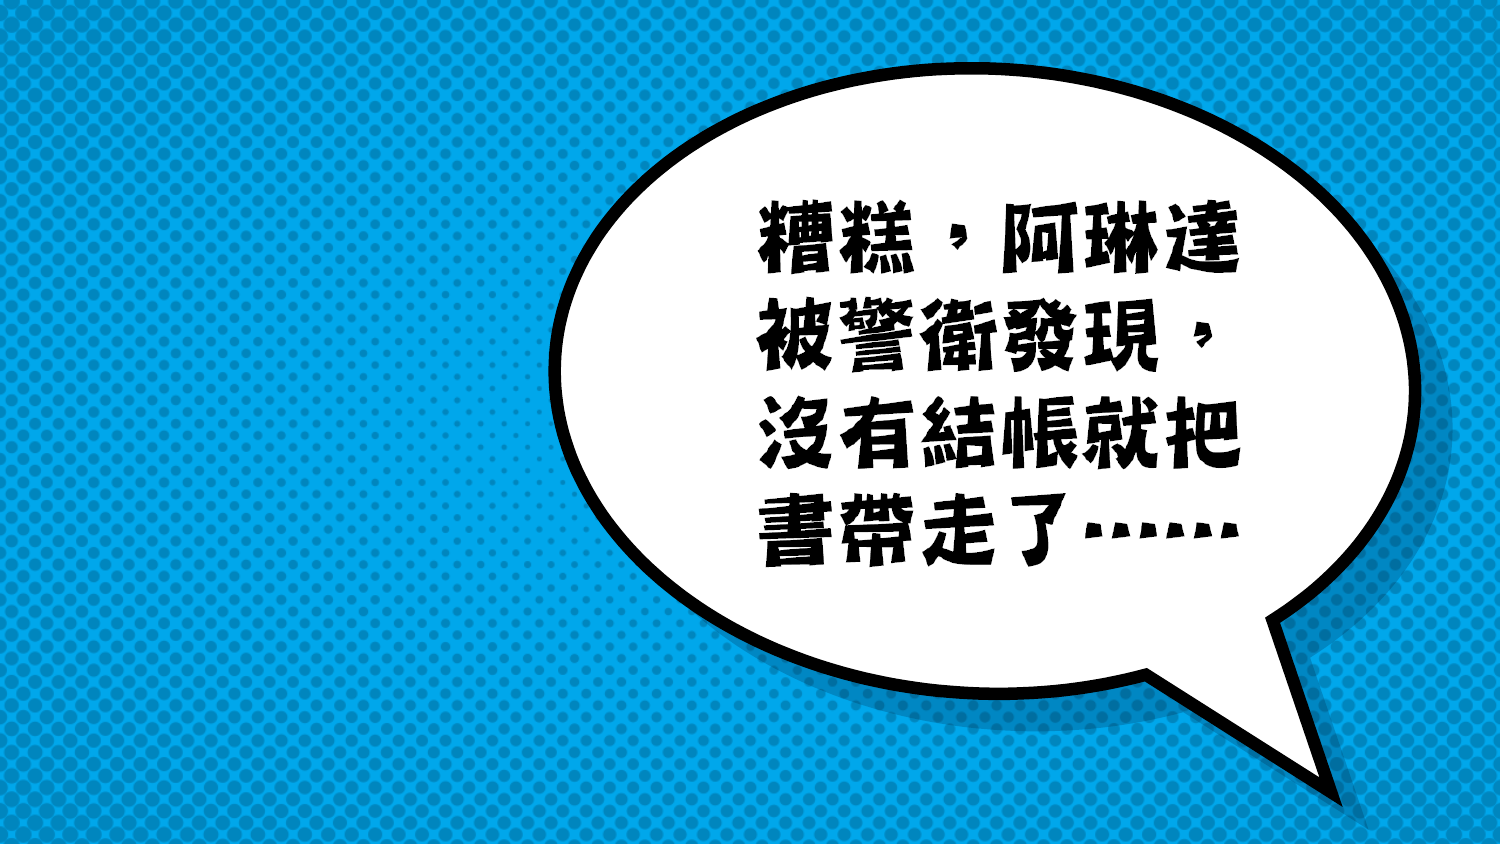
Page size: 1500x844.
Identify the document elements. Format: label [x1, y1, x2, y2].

picture [726, 185, 1270, 588]
